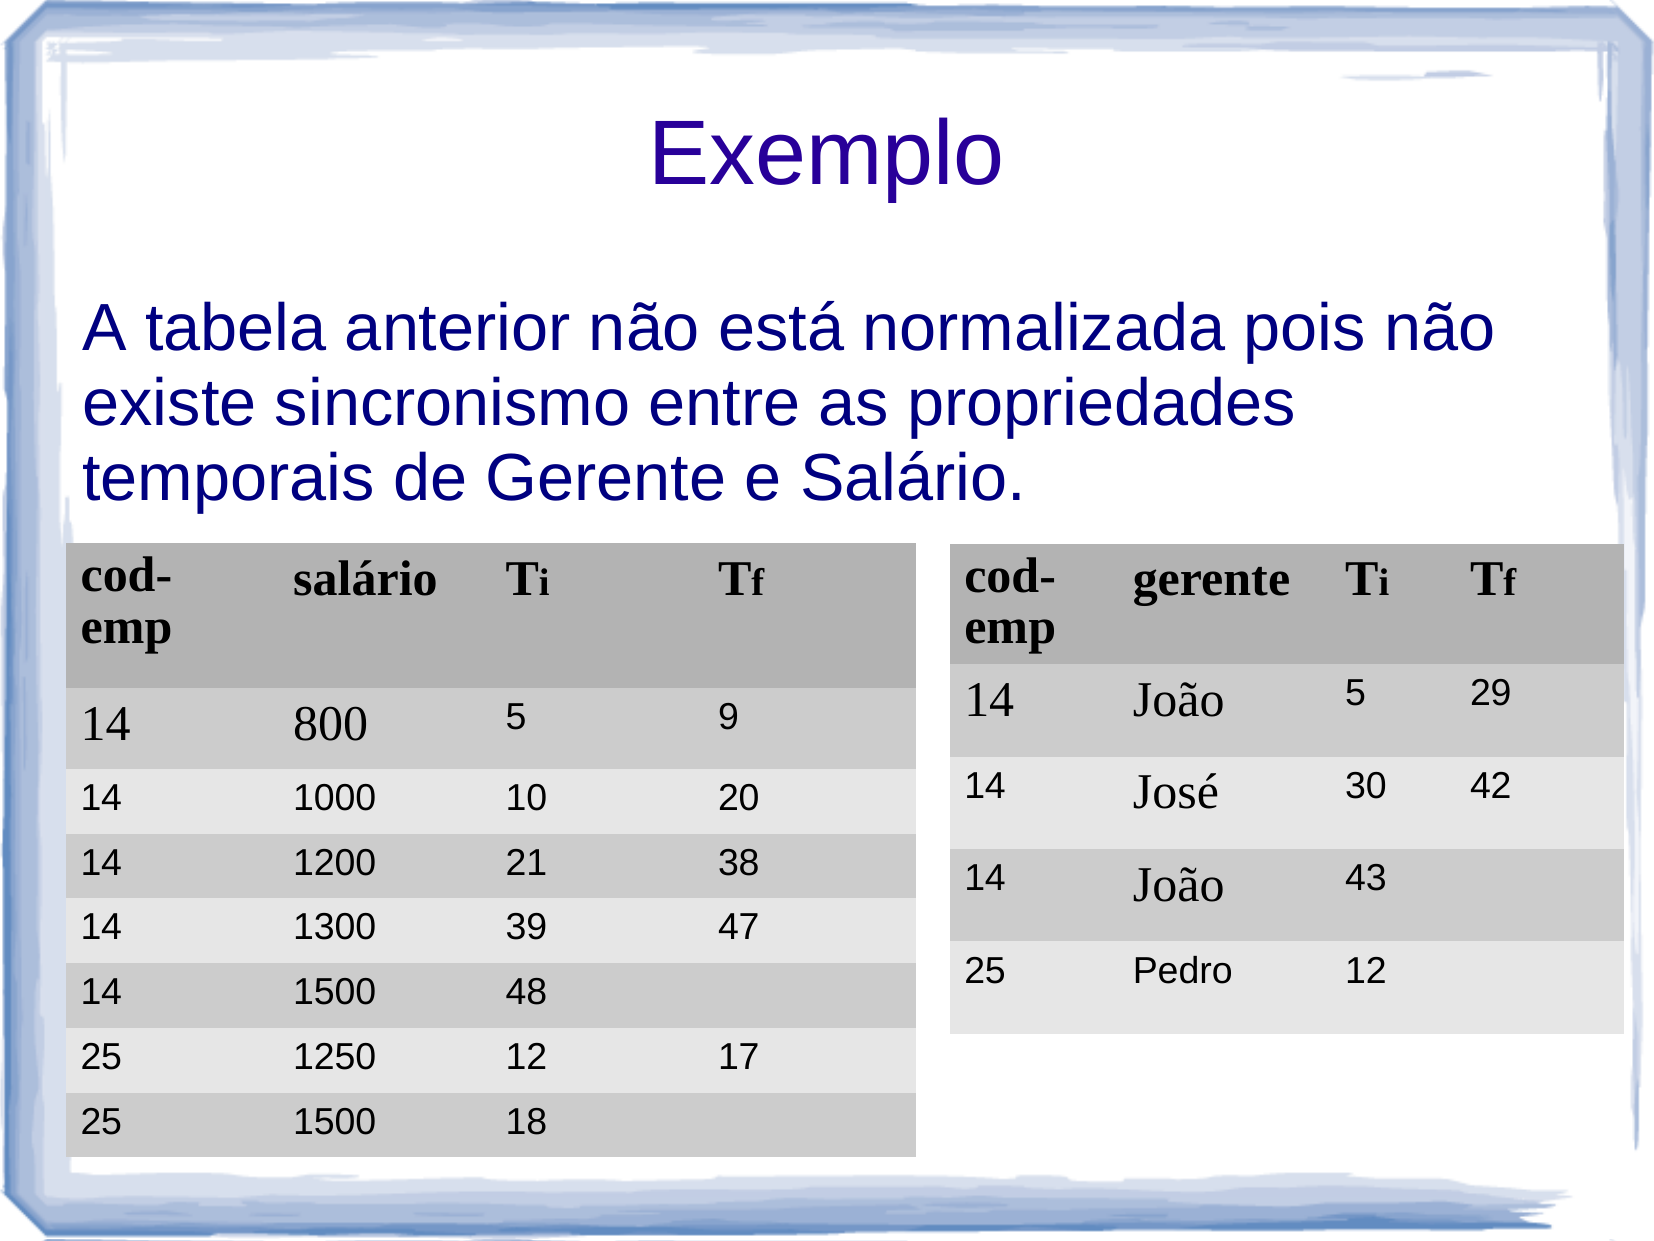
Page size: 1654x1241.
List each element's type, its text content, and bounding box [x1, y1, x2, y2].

table_cell 1500 [278, 963, 491, 1028]
table_cell 12 [1331, 941, 1455, 1034]
table_cell [1455, 941, 1624, 1034]
table_cell 14 [66, 688, 278, 769]
table_cell 12 [491, 1028, 703, 1093]
picture [0, 0, 1654, 1241]
table_cell João [1118, 664, 1331, 757]
table_cell 14 [950, 757, 1118, 849]
table_header Tf [1455, 544, 1624, 664]
table_cell 1300 [278, 898, 491, 963]
table_cell 14 [66, 898, 278, 963]
table_cell 47 [703, 898, 916, 963]
table_header cod-emp [950, 544, 1118, 664]
table_cell João [1118, 849, 1331, 941]
list A tabela anterior não está normalizada pois não existe sincronismo entre as propriedades temporais de Gerente e Salário. [82, 290, 1571, 1094]
table_header Ti [1331, 544, 1455, 664]
table_cell 43 [1331, 849, 1455, 941]
table_header cod-emp [66, 543, 278, 688]
table_header gerente [1118, 544, 1331, 664]
table_cell 800 [278, 688, 491, 769]
table_cell 48 [491, 963, 703, 1028]
table_cell 38 [703, 834, 916, 898]
table_cell 25 [66, 1093, 278, 1157]
table_cell 21 [491, 834, 703, 898]
table_cell 29 [1455, 664, 1624, 757]
table_cell 17 [703, 1028, 916, 1093]
table_cell 14 [66, 834, 278, 898]
table_cell 1200 [278, 834, 491, 898]
table_cell 18 [491, 1093, 703, 1157]
table_header Tf [703, 543, 916, 688]
table_cell 5 [1331, 664, 1455, 757]
title Exemplo [82, 49, 1571, 257]
table_cell 20 [703, 769, 916, 834]
table_cell 14 [950, 849, 1118, 941]
table_cell 42 [1455, 757, 1624, 849]
table_cell 25 [66, 1028, 278, 1093]
table_cell [703, 1093, 916, 1157]
table_cell [703, 963, 916, 1028]
table_cell 5 [491, 688, 703, 769]
table_cell 14 [66, 769, 278, 834]
table_cell 25 [950, 941, 1118, 1034]
table_cell 39 [491, 898, 703, 963]
table_cell 1000 [278, 769, 491, 834]
table_cell 1500 [278, 1093, 491, 1157]
table_cell 1250 [278, 1028, 491, 1093]
table_cell [1455, 849, 1624, 941]
table_header Ti [491, 543, 703, 688]
table_cell 14 [66, 963, 278, 1028]
table_cell José [1118, 757, 1331, 849]
table_cell 9 [703, 688, 916, 769]
table_cell Pedro [1118, 941, 1331, 1034]
table_cell 30 [1331, 757, 1455, 849]
table_header salário [278, 543, 491, 688]
table_cell 14 [950, 664, 1118, 757]
table_cell 10 [491, 769, 703, 834]
